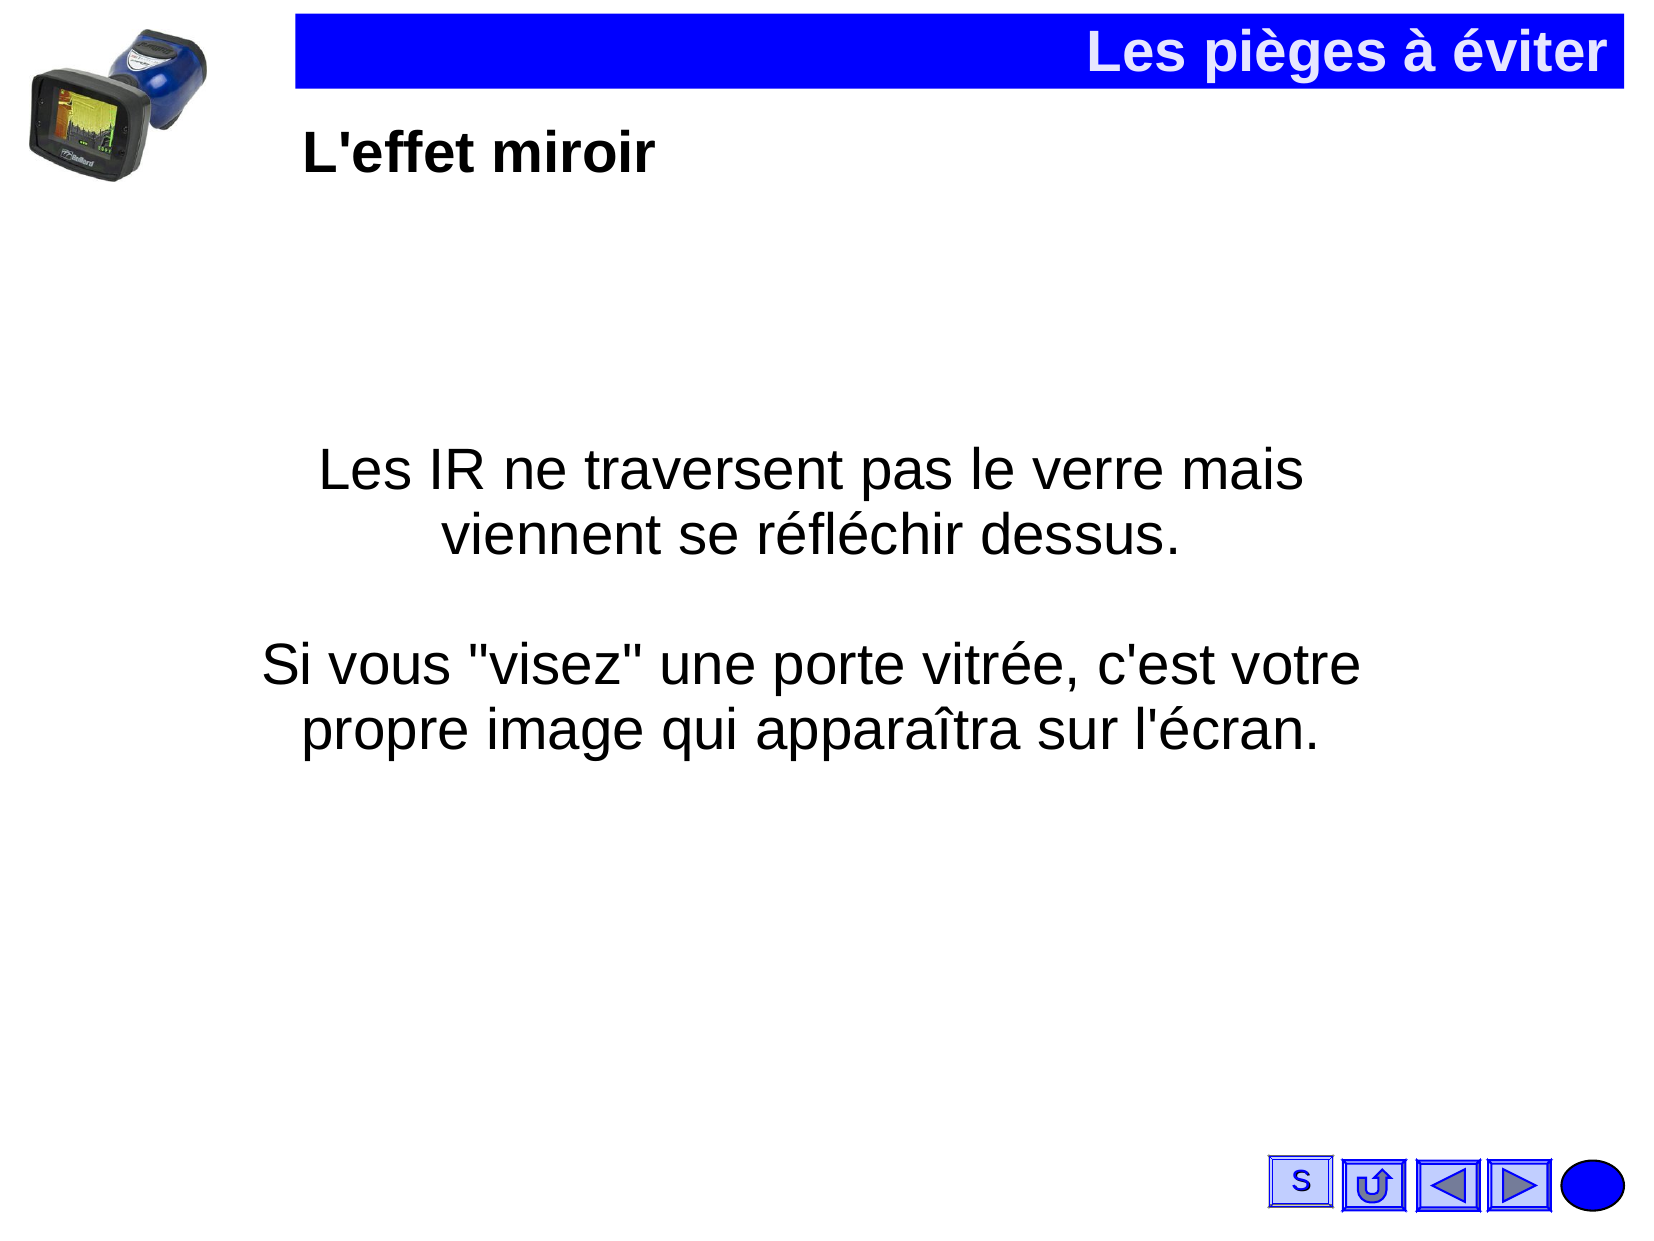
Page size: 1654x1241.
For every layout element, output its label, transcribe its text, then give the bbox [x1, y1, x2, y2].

text_box Les IR ne traversent pas le verre mais viennent se réfléchir dessus. Si vous "visez" une porte vitrée, c'est votre propre image qui apparaîtra sur l'écran. [206, 428, 1418, 768]
text_box [1561, 1160, 1625, 1211]
text_box Les pièges à éviter [295, 13, 1625, 89]
picture [29, 29, 207, 182]
text_box L'effet miroir [287, 112, 673, 193]
